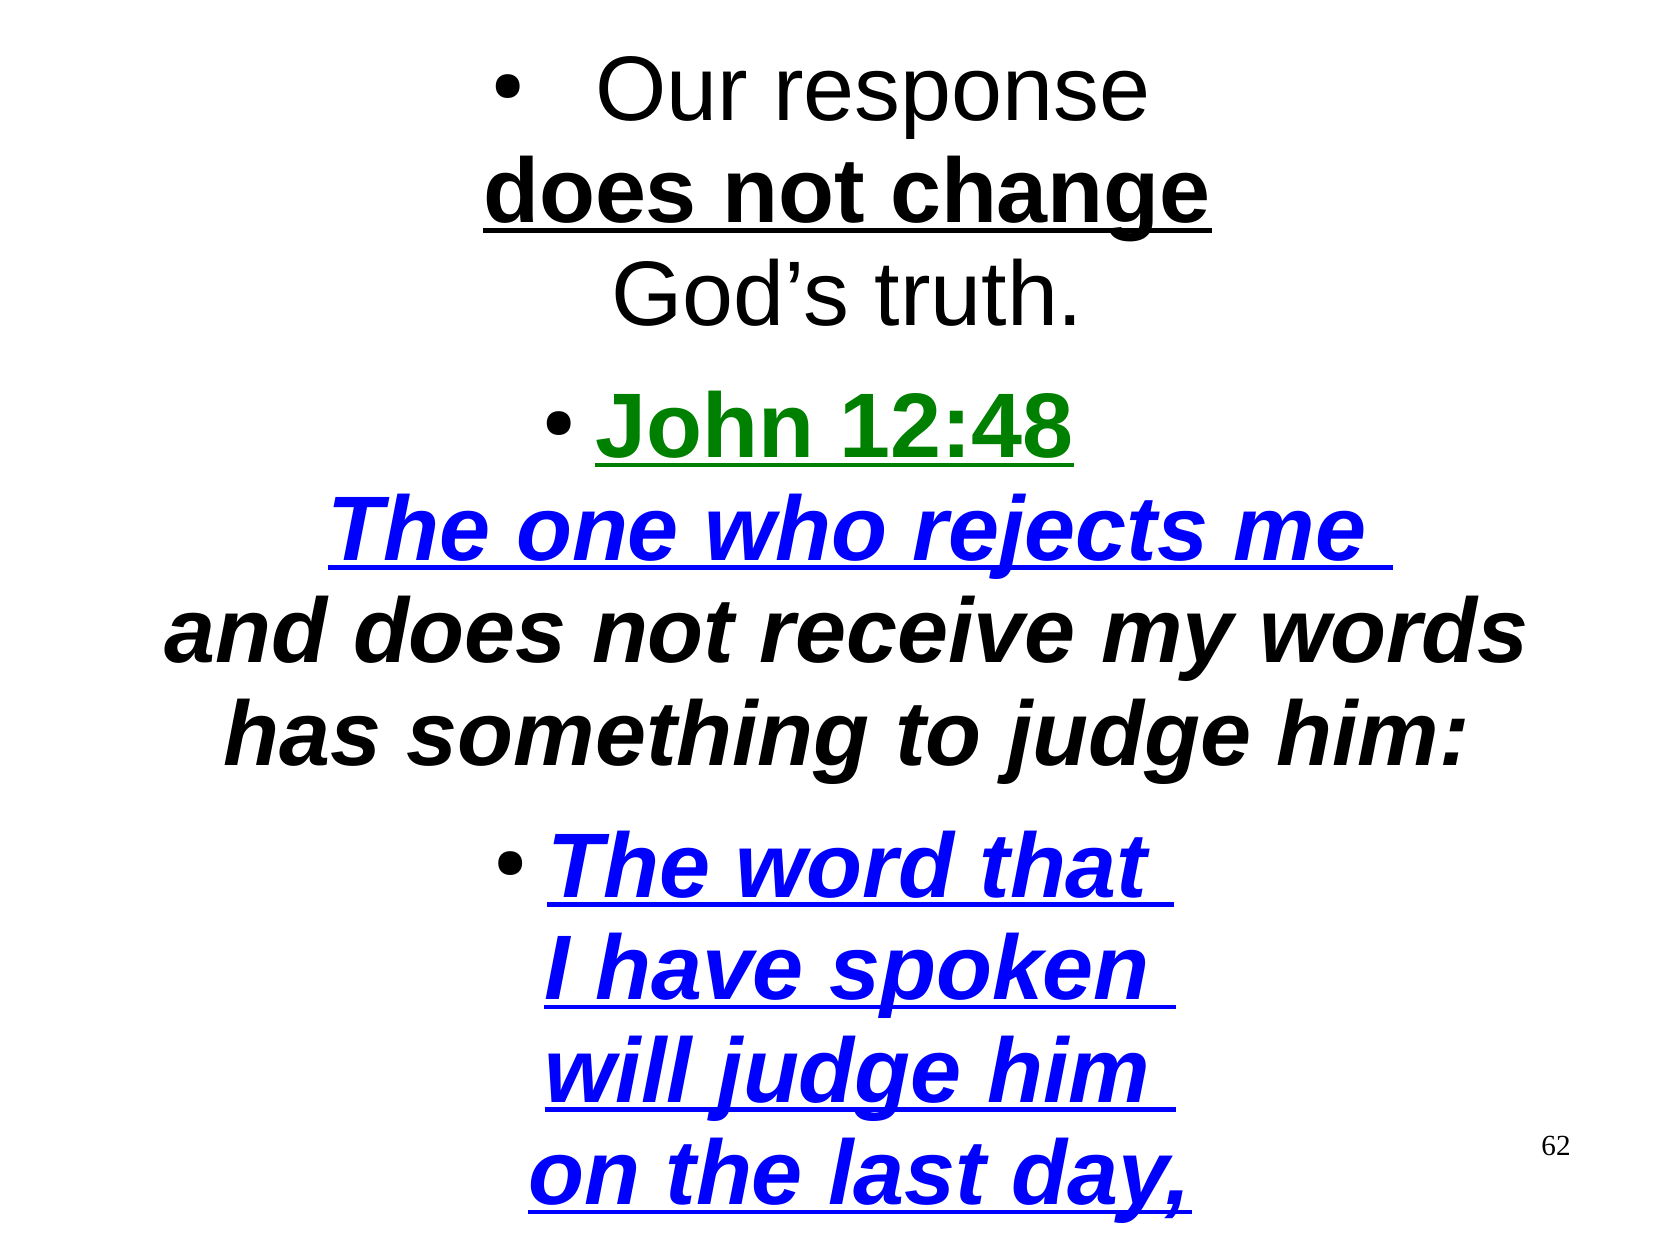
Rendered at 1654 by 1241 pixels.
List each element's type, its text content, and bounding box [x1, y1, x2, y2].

list Our response does not change God’s truth. John 12:48 The one who rejects me and does not receive my words has something to judge him: The word that I have spoken will judge him on the last day, [37, 37, 1613, 1238]
